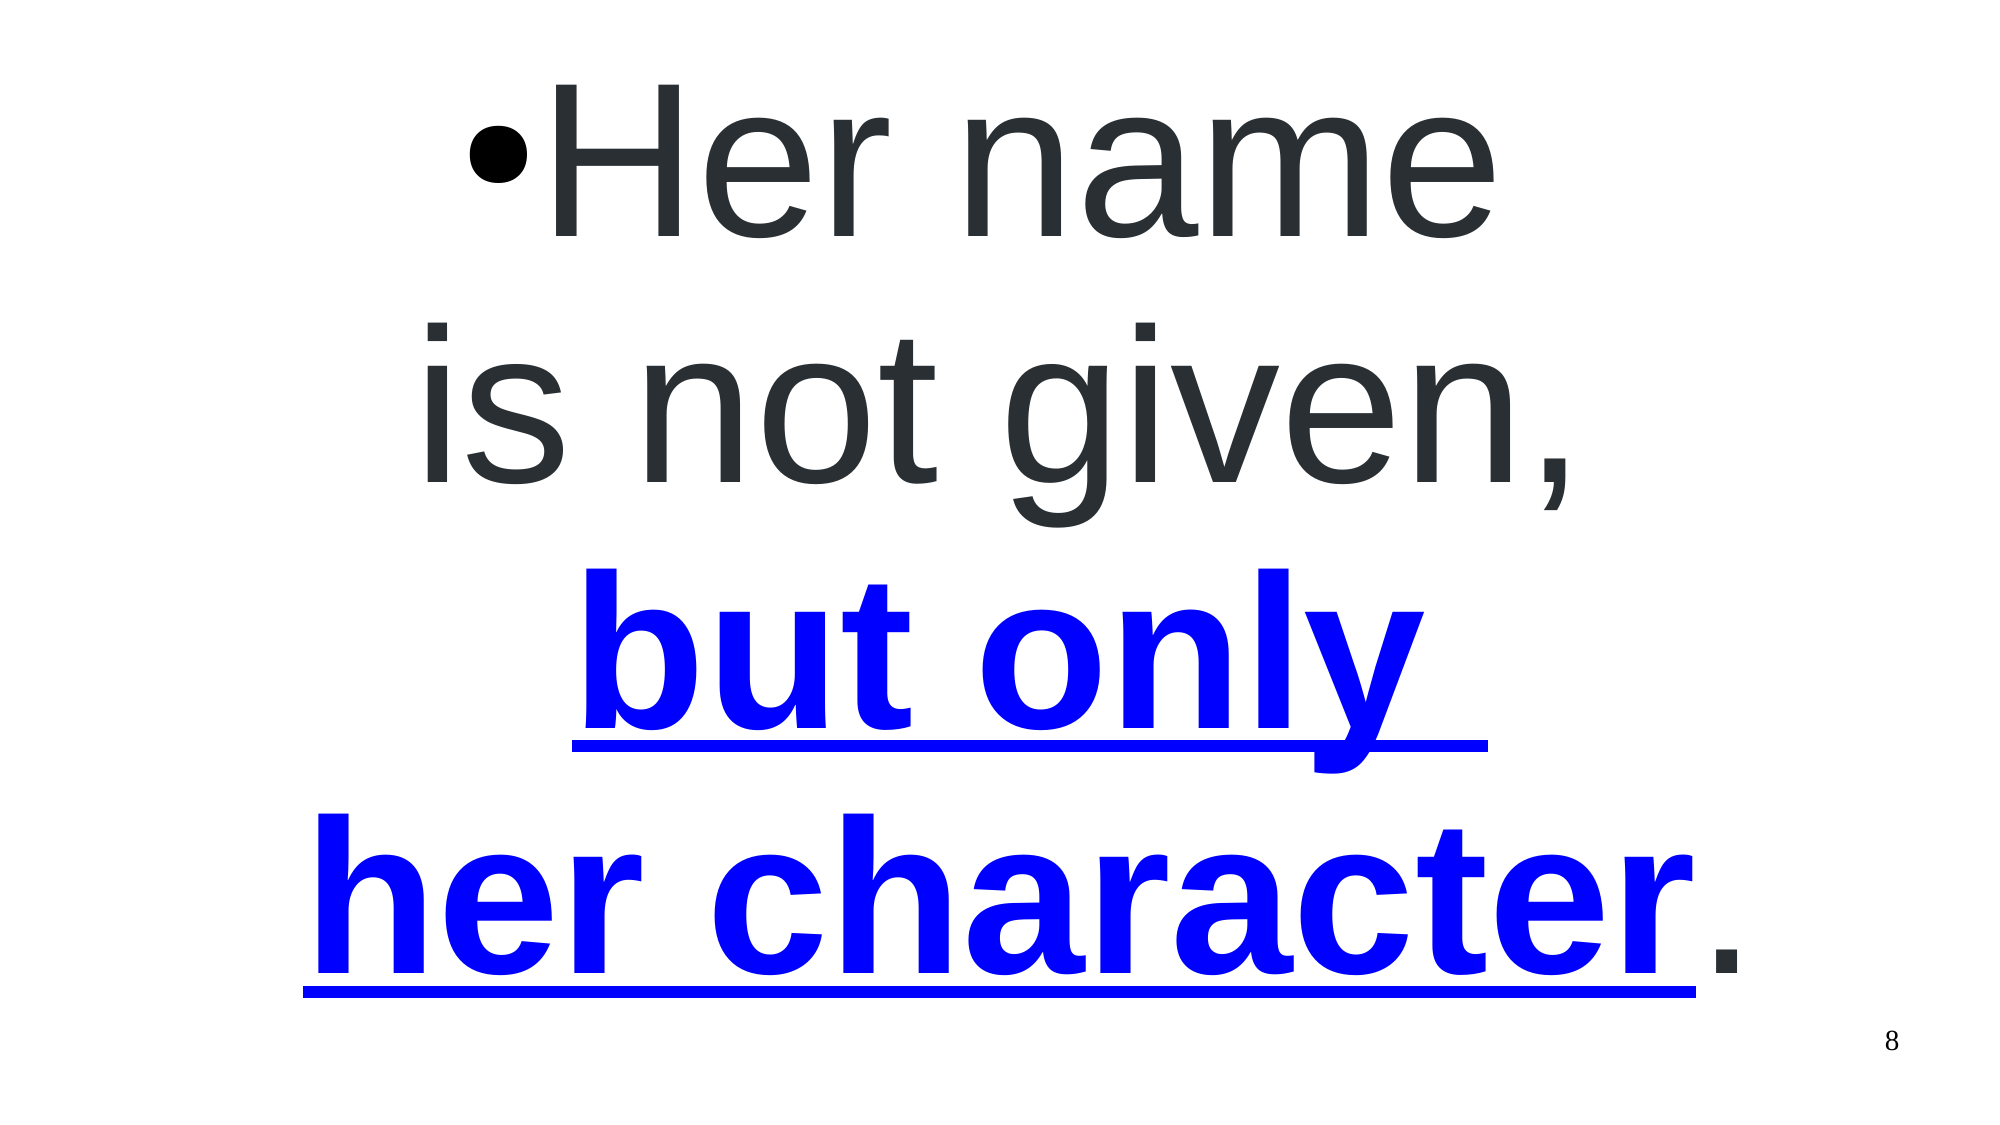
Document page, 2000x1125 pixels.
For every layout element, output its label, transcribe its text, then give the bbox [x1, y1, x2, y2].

list Her name is not given, but only her character. [37, 37, 1988, 1088]
